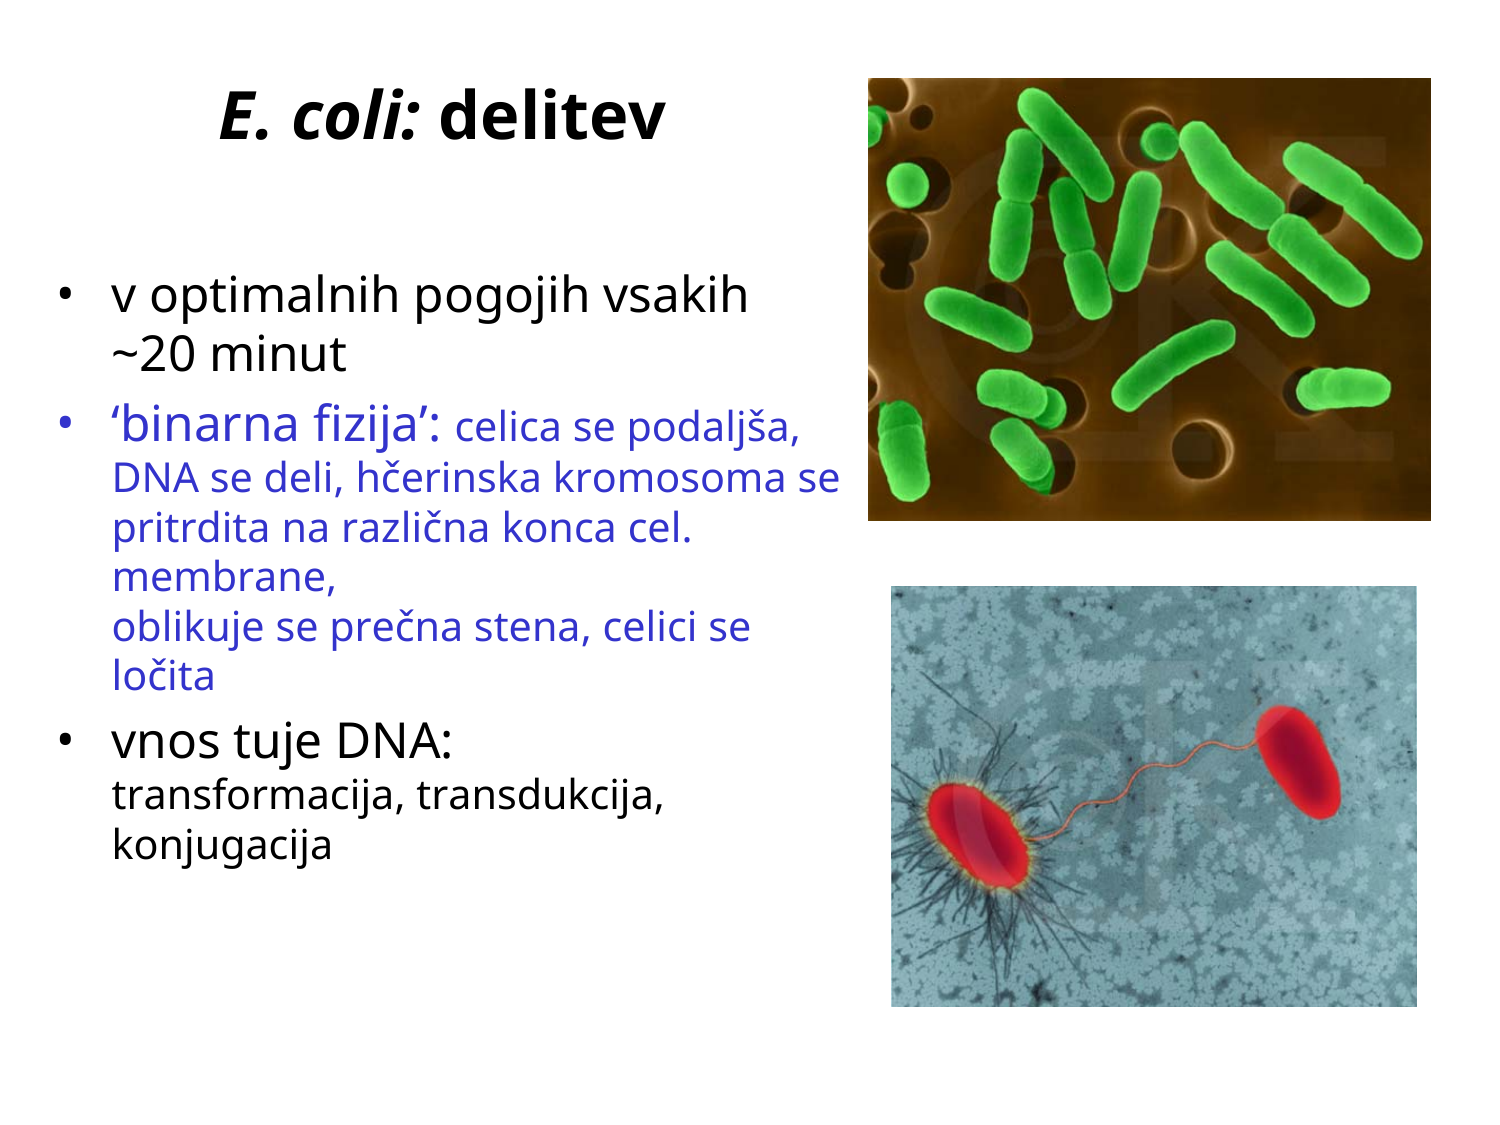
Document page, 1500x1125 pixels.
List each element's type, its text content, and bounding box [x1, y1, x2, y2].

title E. coli: delitev [88, 65, 798, 161]
list v optimalnih pogojih vsakih ~20 minut ‘binarna fizija’: celica se podaljša, DNA se deli, hčerinska kromosoma se pritrdita na različna konca cel. membrane, oblikuje se prečna stena, celici se ločita vnos tuje DNA: transformacija, transdukcija, konjugacija [41, 255, 880, 782]
picture [868, 78, 1431, 521]
picture [891, 586, 1417, 1007]
